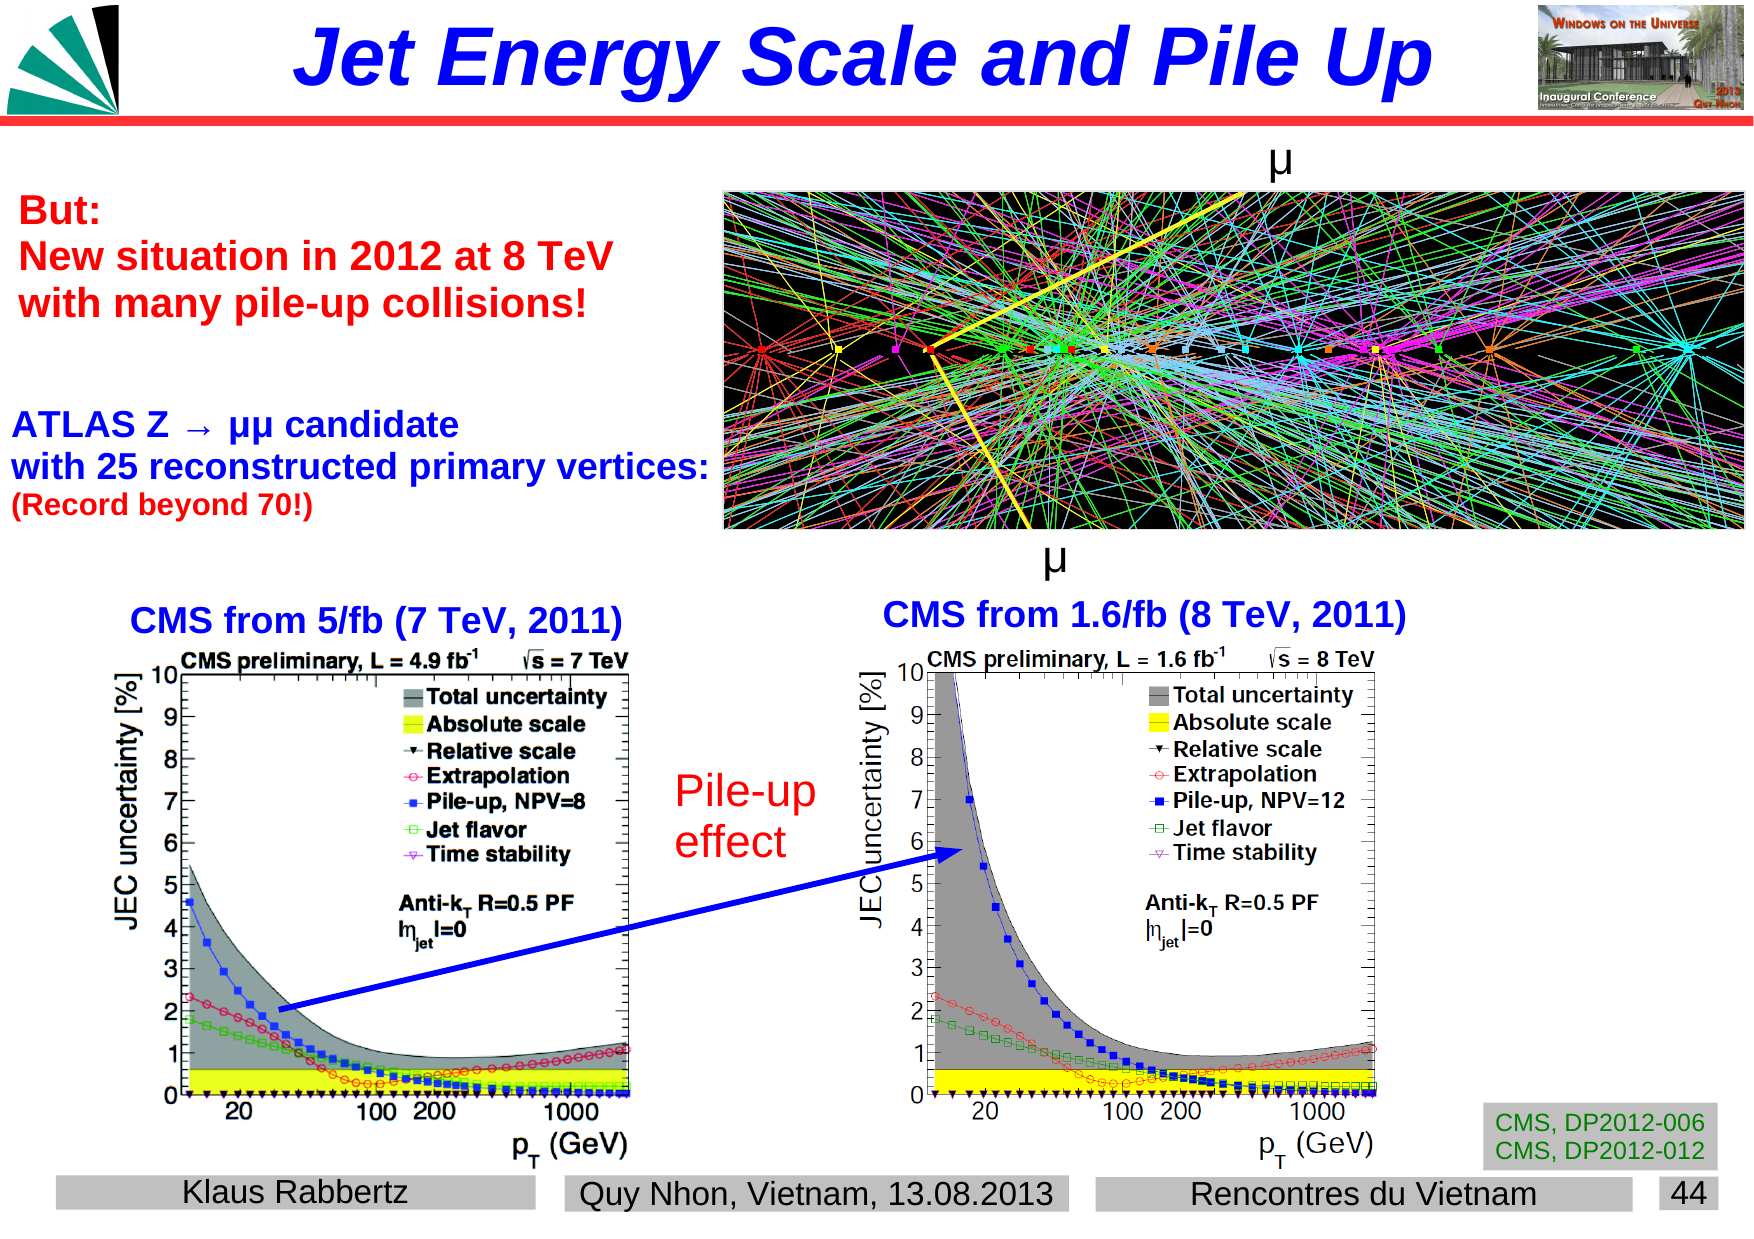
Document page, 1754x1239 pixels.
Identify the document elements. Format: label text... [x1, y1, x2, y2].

picture [7, 5, 119, 116]
picture [848, 645, 1382, 1172]
text_box Pile-up effect [662, 759, 830, 874]
text_box μ [1030, 525, 1081, 589]
picture [107, 643, 636, 1171]
text_box μ [1256, 126, 1307, 191]
picture [1606, 5, 1744, 110]
text_box CMS from 5/fb (7 TeV, 2011) [118, 593, 636, 648]
picture [722, 190, 1746, 530]
title Jet Energy Scale and Pile Up [123, 0, 1606, 114]
text_box ATLAS Z → μμ candidate with 25 reconstructed primary vertices: (Record beyond 70!) [0, 397, 723, 529]
text_box But: New situation in 2012 at 8 TeV with many pile-up collisions! [6, 180, 626, 333]
text_box CMS from 1.6/fb (8 TeV, 2011) [870, 587, 1420, 642]
text_box CMS, DP2012-006 CMS, DP2012-012 [1483, 1102, 1718, 1171]
